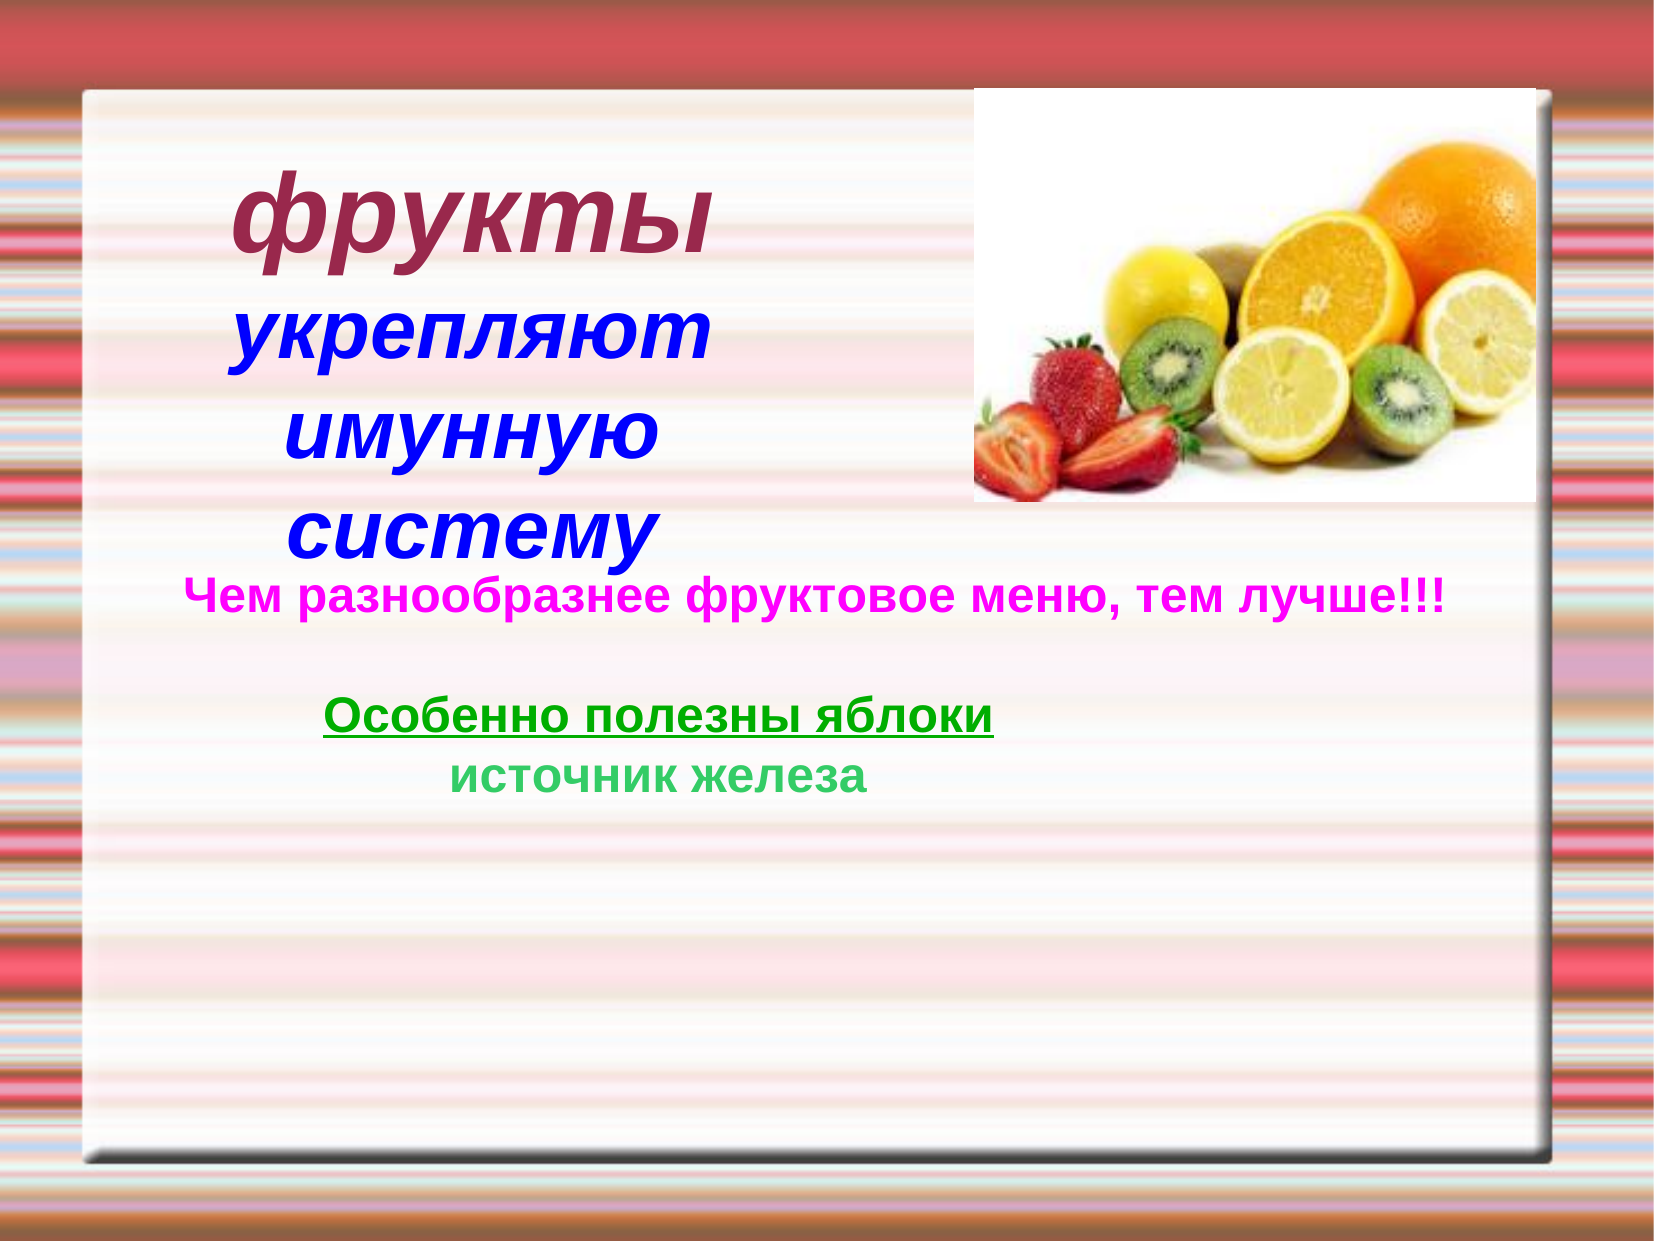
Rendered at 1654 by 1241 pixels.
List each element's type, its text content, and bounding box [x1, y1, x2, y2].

list Чем разнообразнее фруктовое меню, тем лучше!!! Особенно полезны яблоки источник железа [88, 501, 1536, 951]
picture [974, 88, 1536, 502]
title фрукты укрепляют имунную систему [88, 5, 857, 501]
